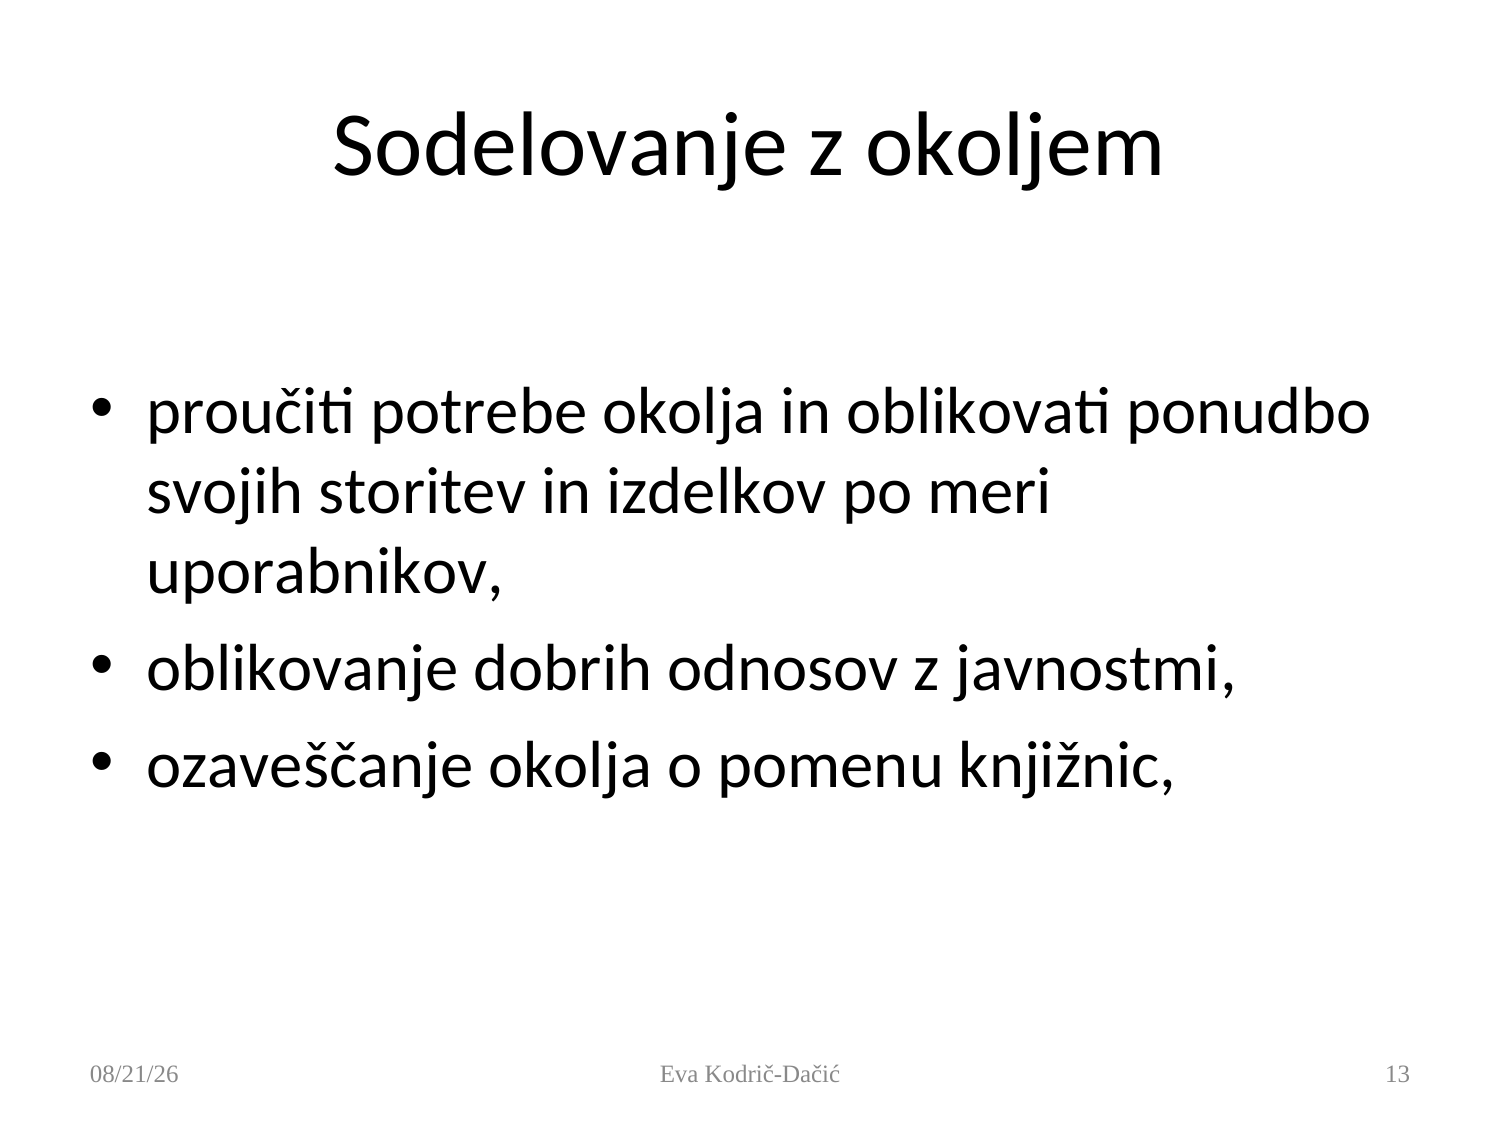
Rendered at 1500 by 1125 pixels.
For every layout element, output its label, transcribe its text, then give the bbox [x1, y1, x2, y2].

title Sodelovanje z okoljem [75, 45, 1426, 233]
text_box <number> [1074, 1042, 1426, 1103]
text_box 11/05/14 [74, 1042, 426, 1103]
list proučiti potrebe okolja in oblikovati ponudbo svojih storitev in izdelkov po meri uporabnikov, oblikovanje dobrih odnosov z javnostmi, ozaveščanje okolja o pomenu knjižnic, [75, 262, 1426, 1098]
text_box Eva Kodrič-Dačić [512, 1042, 988, 1103]
